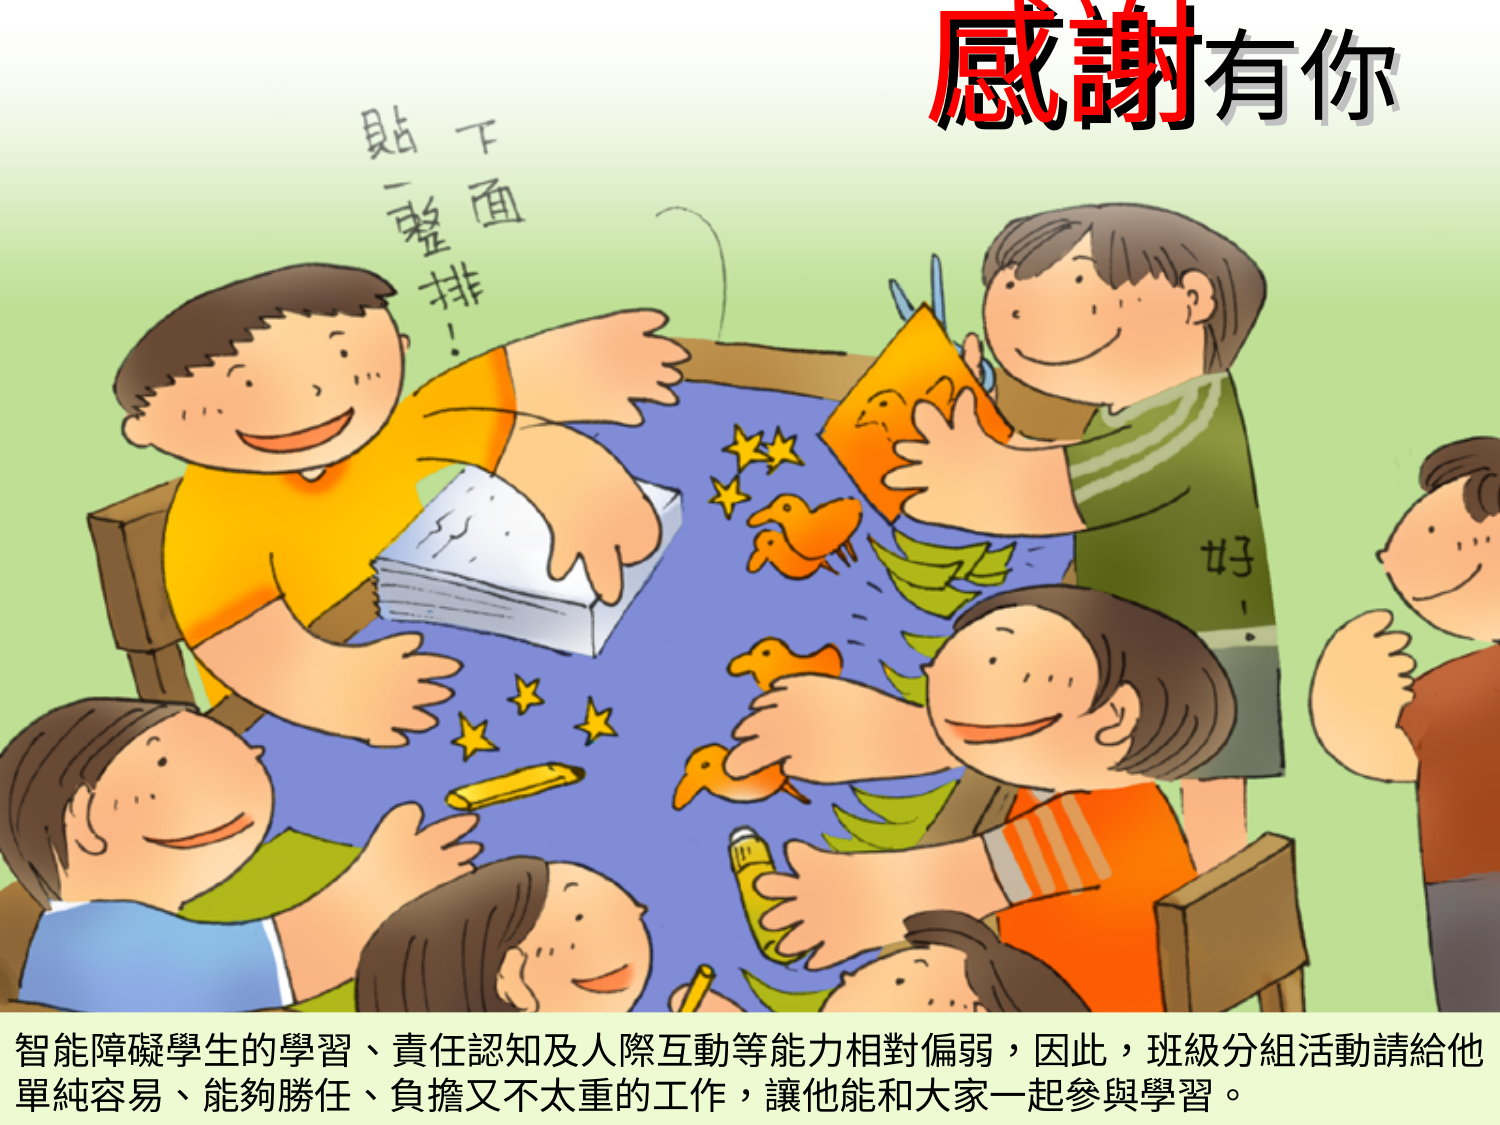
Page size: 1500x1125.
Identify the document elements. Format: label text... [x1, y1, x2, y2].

subtitle 智能障礙學生的學習、責任認知及人際互動等能力相對偏弱，因此，班級分組活動請給他單純容易、能夠勝任、負擔又不太重的工作，讓他能和大家一起參與學習。 [0, 1012, 1500, 1125]
picture [0, 0, 1500, 1012]
title 感謝有你 [825, 0, 1500, 150]
